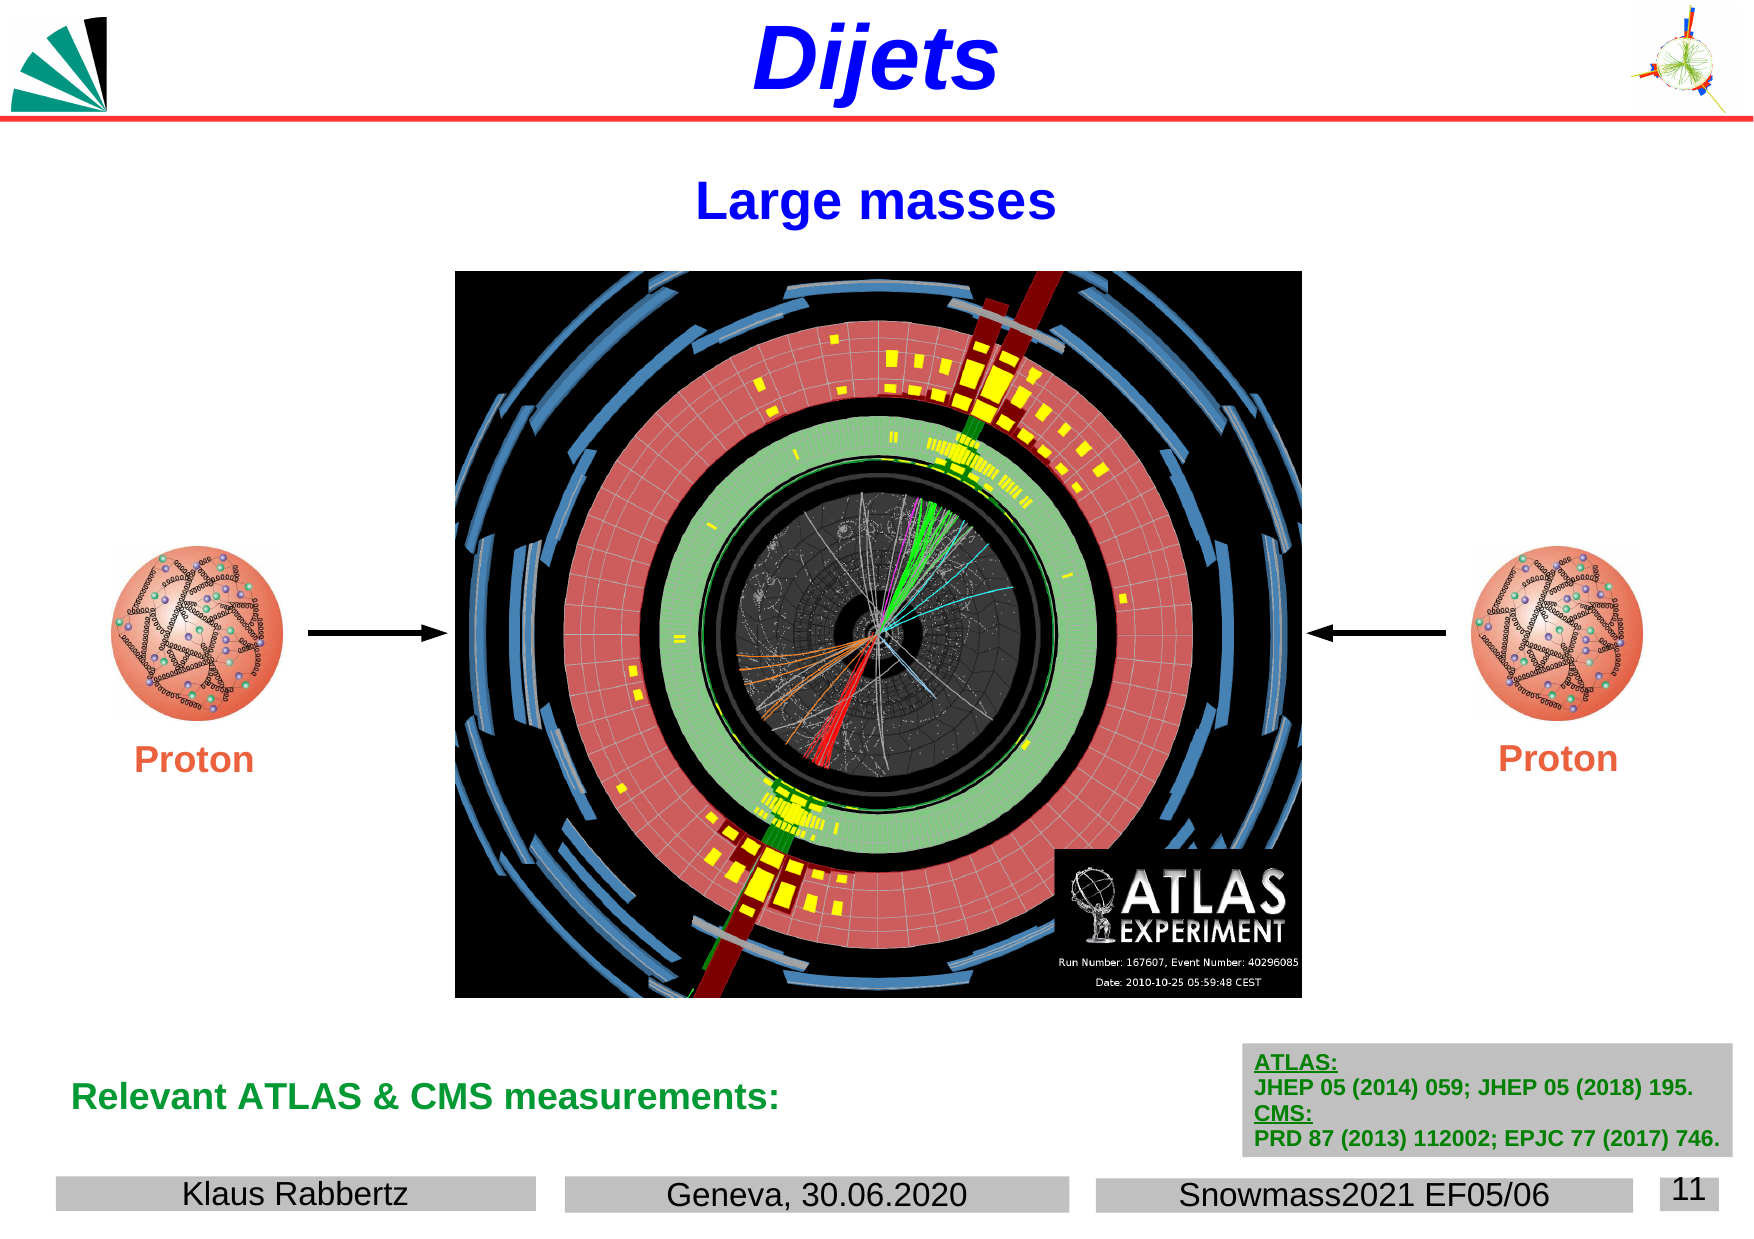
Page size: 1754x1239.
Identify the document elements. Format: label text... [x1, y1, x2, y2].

picture [1631, 5, 1739, 113]
picture [455, 271, 1302, 999]
title Dijets [124, 0, 1630, 116]
picture [1471, 546, 1643, 721]
picture [111, 546, 283, 721]
text_box Relevant ATLAS & CMS measurements: [59, 1069, 793, 1124]
picture [11, 17, 107, 113]
text_box ATLAS: JHEP 05 (2014) 059; JHEP 05 (2018) 195. CMS: PRD 87 (2013) 112002; EPJC 77 (2017) 746. [1242, 1043, 1733, 1158]
text_box Proton [122, 732, 269, 787]
text_box Large masses [683, 164, 1070, 238]
text_box Proton [1486, 731, 1632, 787]
